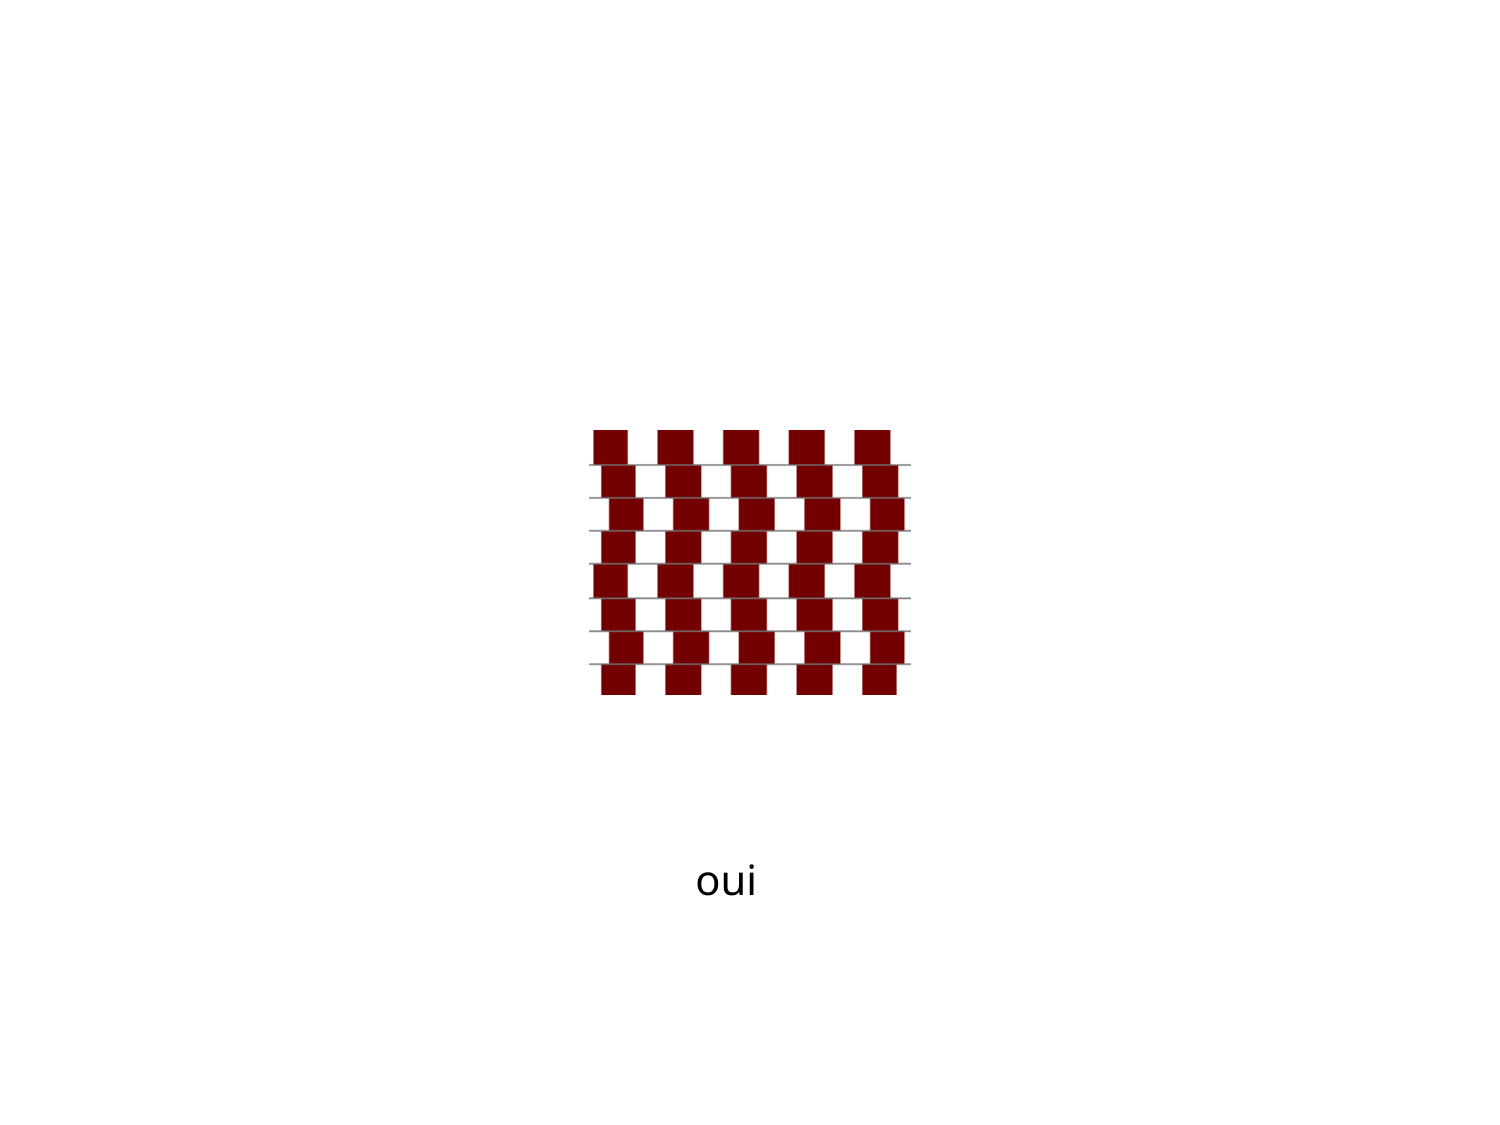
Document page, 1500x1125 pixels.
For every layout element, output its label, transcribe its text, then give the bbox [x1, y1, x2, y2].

picture [589, 430, 911, 695]
text_box oui [525, 846, 928, 912]
